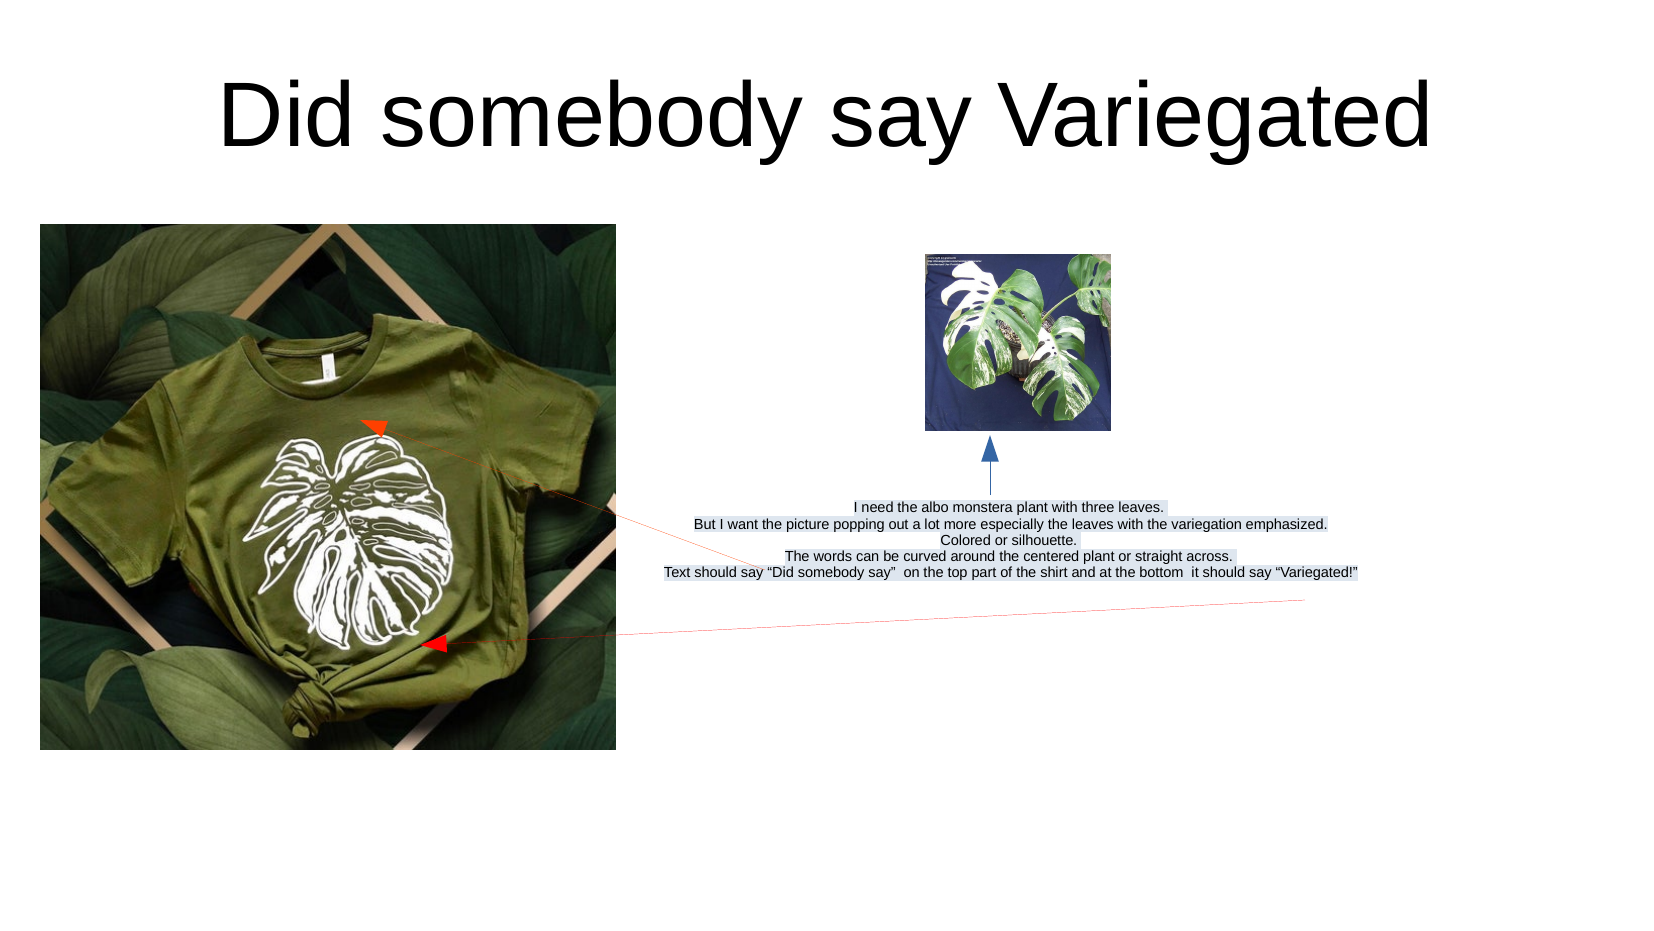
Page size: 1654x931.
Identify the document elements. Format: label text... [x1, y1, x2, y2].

title Did somebody say Variegated [82, 37, 1571, 193]
picture [40, 224, 616, 751]
subtitle I need the albo monstera plant with three leaves. But I want the picture popping out a lot more especially the leaves with the variegation emphasized. Colored or silhouette. The words can be curved around the centered plant or straight across. Text should say “Did somebody say” on the top part of the shirt and at the bottom it should say “Variegated!” [266, 270, 1654, 811]
picture [925, 254, 1111, 431]
